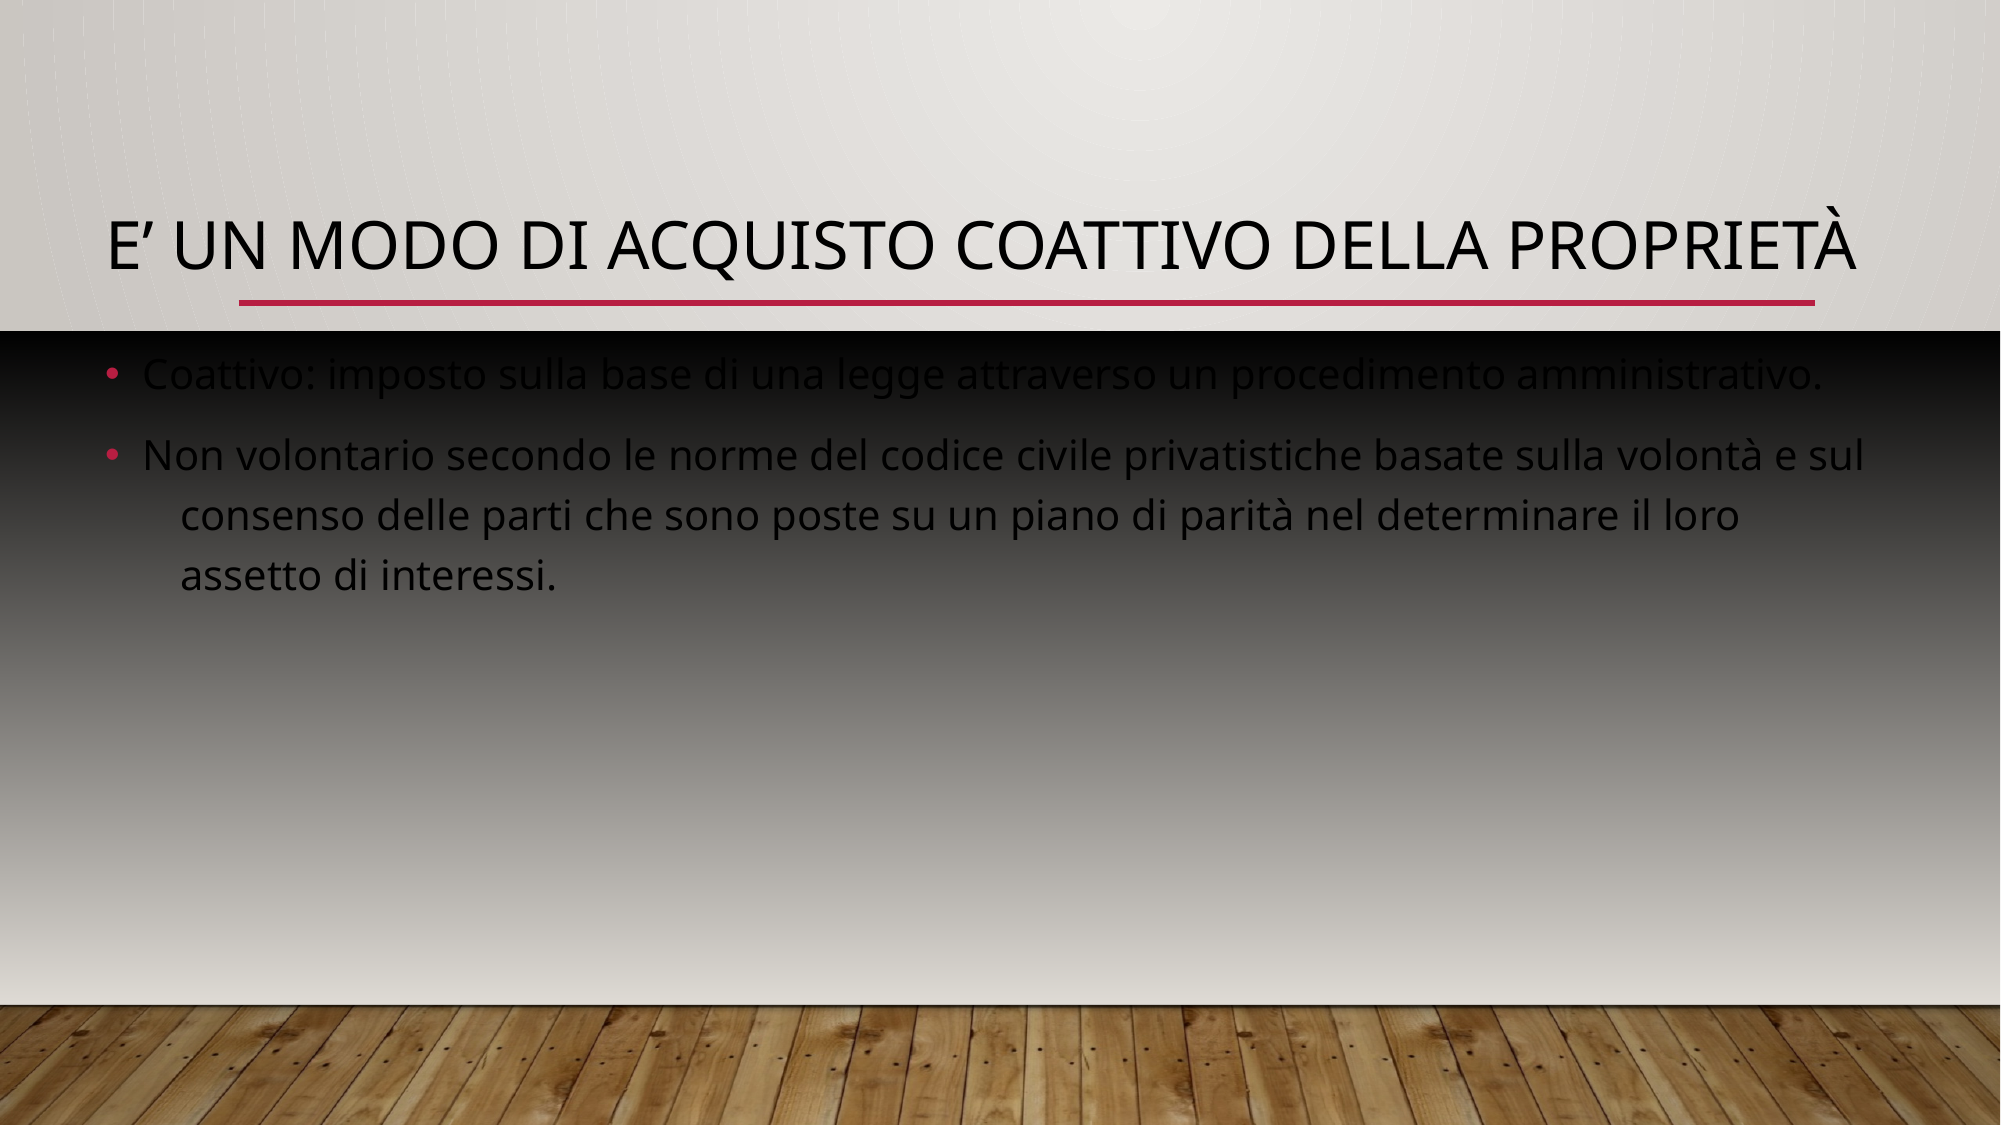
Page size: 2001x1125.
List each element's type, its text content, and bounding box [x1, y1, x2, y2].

list Coattivo: imposto sulla base di una legge attraverso un procedimento amministrativo. Non volontario secondo le norme del codice civile privatistiche basate sulla volontà e sul consenso delle parti che sono poste su un piano di parità nel determinare il loro assetto di interessi. [90, 330, 1885, 897]
title E’ un modo di acquisto coattivo della proprietà [90, 131, 1897, 305]
